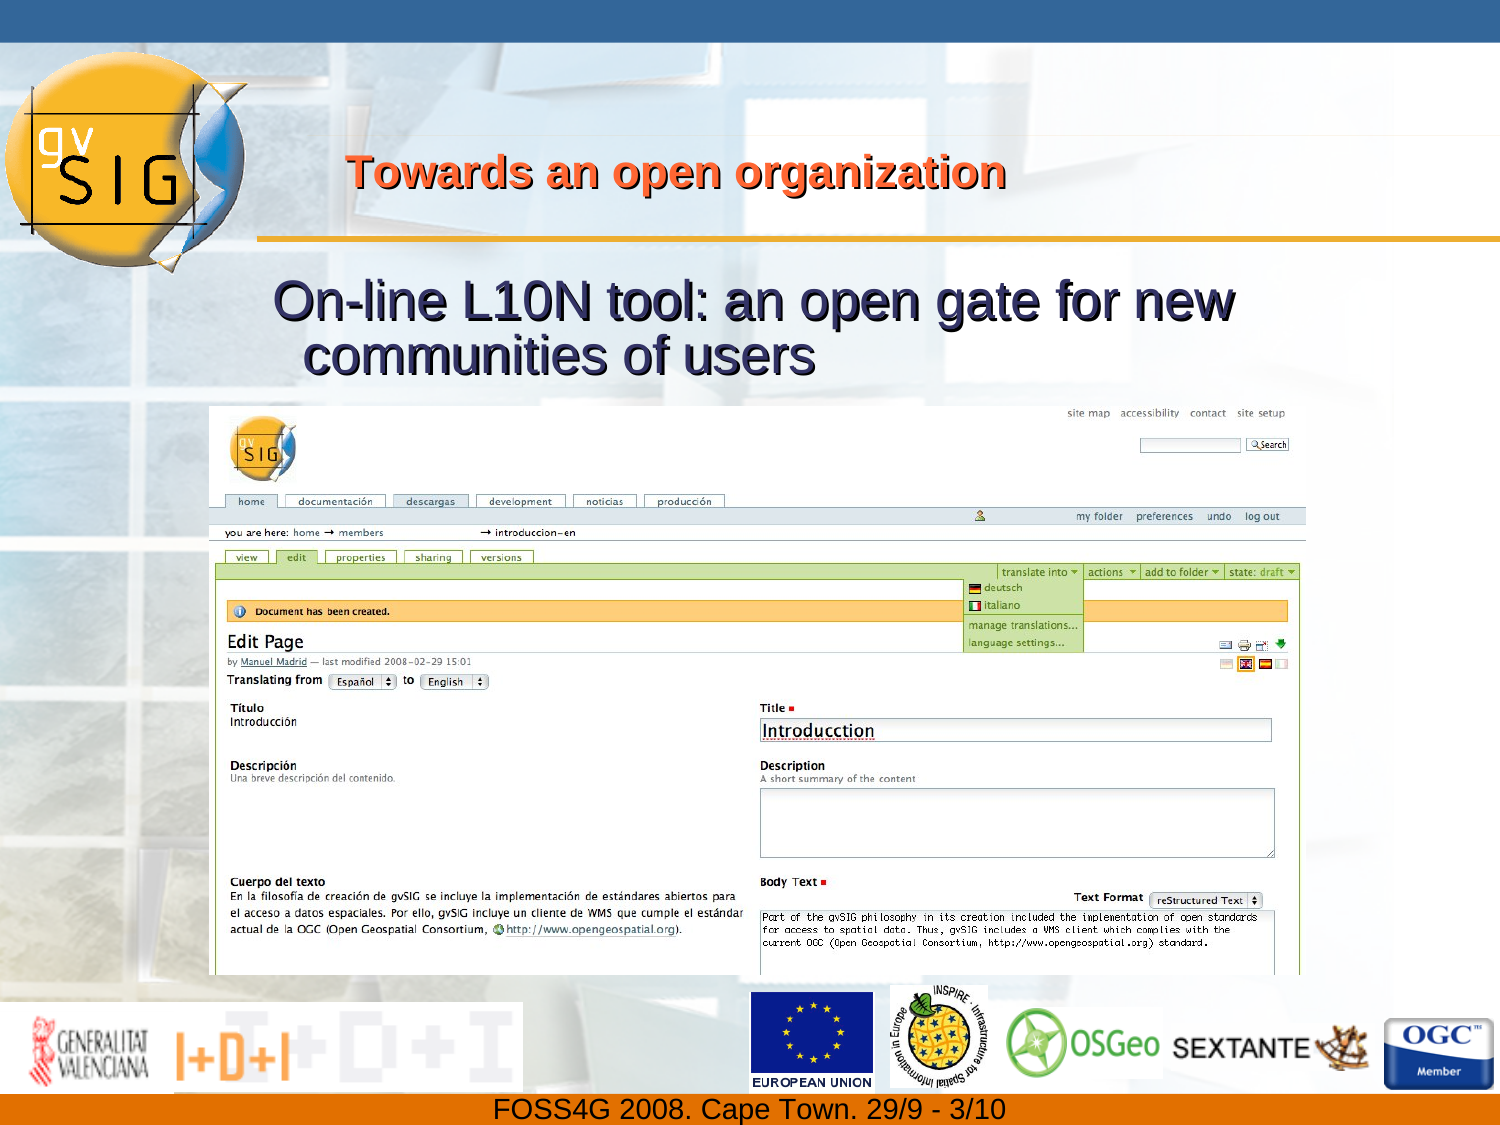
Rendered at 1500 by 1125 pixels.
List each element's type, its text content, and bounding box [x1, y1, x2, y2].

picture [0, 49, 250, 276]
picture [209, 406, 1306, 975]
list On-line L10N tool: an open gate for new communities of users [272, 275, 1306, 406]
picture [890, 985, 988, 1088]
picture [1171, 1023, 1375, 1071]
picture [1384, 1018, 1494, 1090]
text_box Towards an open organization [344, 148, 1008, 201]
picture [0, 1002, 523, 1094]
picture [1003, 1007, 1163, 1079]
picture [749, 992, 875, 1093]
